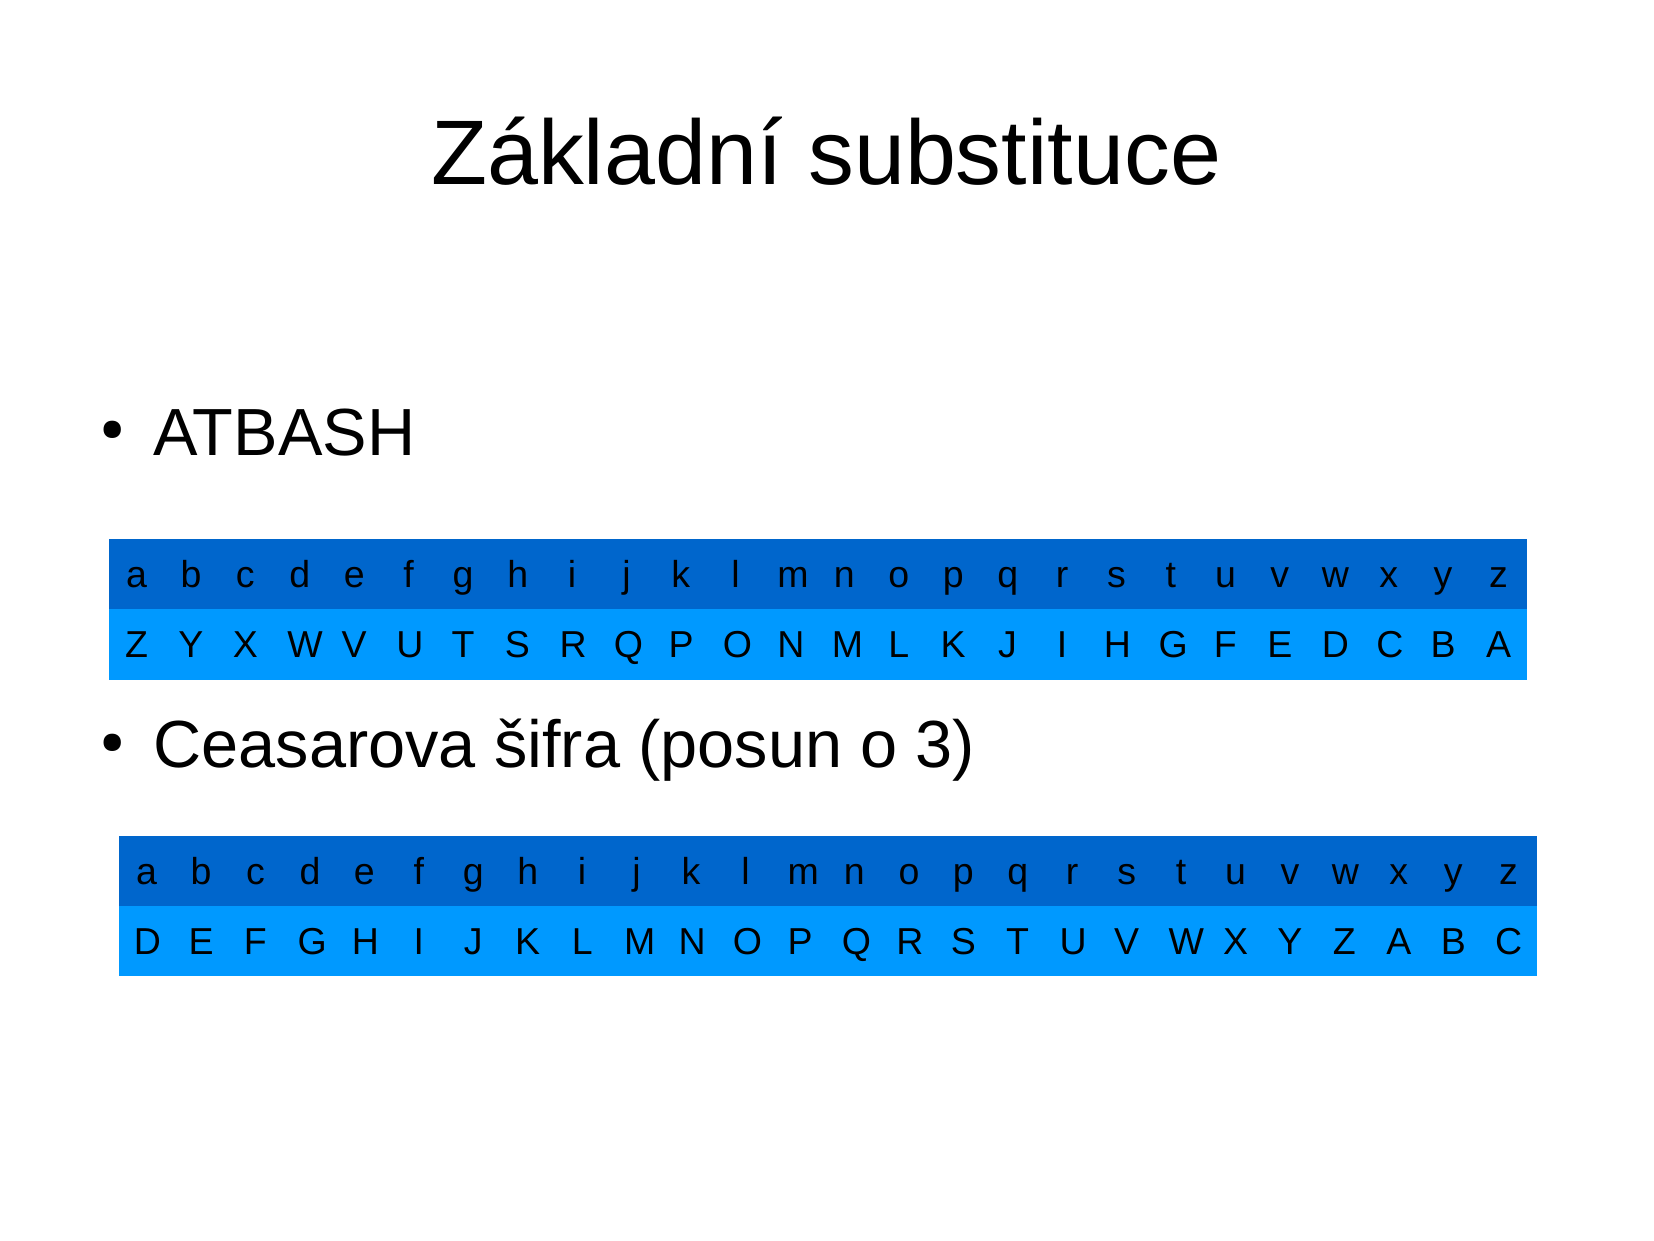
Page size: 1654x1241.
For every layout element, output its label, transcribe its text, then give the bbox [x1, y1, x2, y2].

table_cell V [1099, 906, 1154, 976]
table_header w [1317, 836, 1372, 906]
table_header y [1416, 539, 1470, 609]
table_header z [1481, 836, 1537, 906]
table_header x [1372, 836, 1426, 906]
table_header d [283, 836, 337, 906]
table_header t [1144, 539, 1198, 609]
table_header p [926, 539, 980, 609]
table_cell U [381, 609, 436, 680]
table_cell V [327, 609, 381, 680]
table_header l [718, 836, 773, 906]
table_cell H [337, 906, 392, 976]
table_header s [1099, 836, 1154, 906]
table_cell X [218, 609, 273, 680]
table_header z [1470, 539, 1527, 609]
table_cell Q [599, 609, 654, 680]
table_cell S [490, 609, 545, 680]
table_header t [1154, 836, 1208, 906]
table_cell K [926, 609, 980, 680]
table_cell J [980, 609, 1035, 680]
table_cell N [763, 609, 817, 680]
table_cell A [1470, 609, 1527, 680]
table_cell W [273, 609, 327, 680]
table_header s [1089, 539, 1144, 609]
table_header v [1263, 836, 1317, 906]
table_cell O [708, 609, 763, 680]
title Základní substituce [82, 56, 1571, 250]
table_header l [708, 539, 763, 609]
table_header j [599, 539, 654, 609]
table_cell G [283, 906, 337, 976]
table_header h [500, 836, 555, 906]
table_cell F [1198, 609, 1253, 680]
table_header i [555, 836, 609, 906]
table_header u [1208, 836, 1263, 906]
table_header o [871, 539, 926, 609]
table_cell R [882, 906, 936, 976]
table_cell I [1035, 609, 1089, 680]
table_cell O [718, 906, 773, 976]
table_header v [1253, 539, 1307, 609]
table_header j [609, 836, 664, 906]
table_header c [218, 539, 273, 609]
table_header f [381, 539, 436, 609]
table_header e [337, 836, 392, 906]
table_header u [1198, 539, 1253, 609]
table_cell U [1045, 906, 1099, 976]
table_header i [545, 539, 599, 609]
table_cell C [1481, 906, 1537, 976]
table_header k [654, 539, 708, 609]
table_header a [109, 539, 164, 609]
table_cell E [174, 906, 228, 976]
table_cell B [1416, 609, 1470, 680]
table_cell Z [1317, 906, 1372, 976]
table_header h [490, 539, 545, 609]
table_cell K [500, 906, 555, 976]
table_cell A [1372, 906, 1426, 976]
table_header m [763, 539, 817, 609]
table_cell P [773, 906, 827, 976]
table_header m [773, 836, 827, 906]
table_cell M [817, 609, 871, 680]
table_header n [817, 539, 871, 609]
table_cell C [1362, 609, 1416, 680]
table_header g [446, 836, 500, 906]
table_header b [174, 836, 228, 906]
table_cell Y [1263, 906, 1317, 976]
table_header d [273, 539, 327, 609]
table_cell I [392, 906, 446, 976]
table_header c [228, 836, 283, 906]
table_cell E [1253, 609, 1307, 680]
table_header q [990, 836, 1045, 906]
table_cell L [871, 609, 926, 680]
table_cell T [990, 906, 1045, 976]
table_cell J [446, 906, 500, 976]
table_cell F [228, 906, 283, 976]
table_header f [392, 836, 446, 906]
table_cell P [654, 609, 708, 680]
table_header r [1035, 539, 1089, 609]
table_cell W [1154, 906, 1208, 976]
table_cell Q [827, 906, 882, 976]
table_cell Z [109, 609, 164, 680]
table_header y [1426, 836, 1481, 906]
table_header a [119, 836, 174, 906]
table_header e [327, 539, 381, 609]
table_cell D [1307, 609, 1362, 680]
table_header n [827, 836, 882, 906]
table_cell R [545, 609, 599, 680]
table_header k [664, 836, 718, 906]
table_cell Y [164, 609, 218, 680]
table_cell X [1208, 906, 1263, 976]
table_header x [1362, 539, 1416, 609]
table_cell G [1144, 609, 1198, 680]
table_cell B [1426, 906, 1481, 976]
table_cell T [436, 609, 490, 680]
table_header q [980, 539, 1035, 609]
table_header o [882, 836, 936, 906]
table_header r [1045, 836, 1099, 906]
table_cell H [1089, 609, 1144, 680]
table_cell N [664, 906, 718, 976]
table_cell S [936, 906, 990, 976]
table_header w [1307, 539, 1362, 609]
table_cell L [555, 906, 609, 976]
table_cell D [119, 906, 174, 976]
list ATBASH Ceasarova šifra (posun o 3) [82, 290, 1571, 1094]
table_header g [436, 539, 490, 609]
table_cell M [609, 906, 664, 976]
table_header b [164, 539, 218, 609]
table_header p [936, 836, 990, 906]
